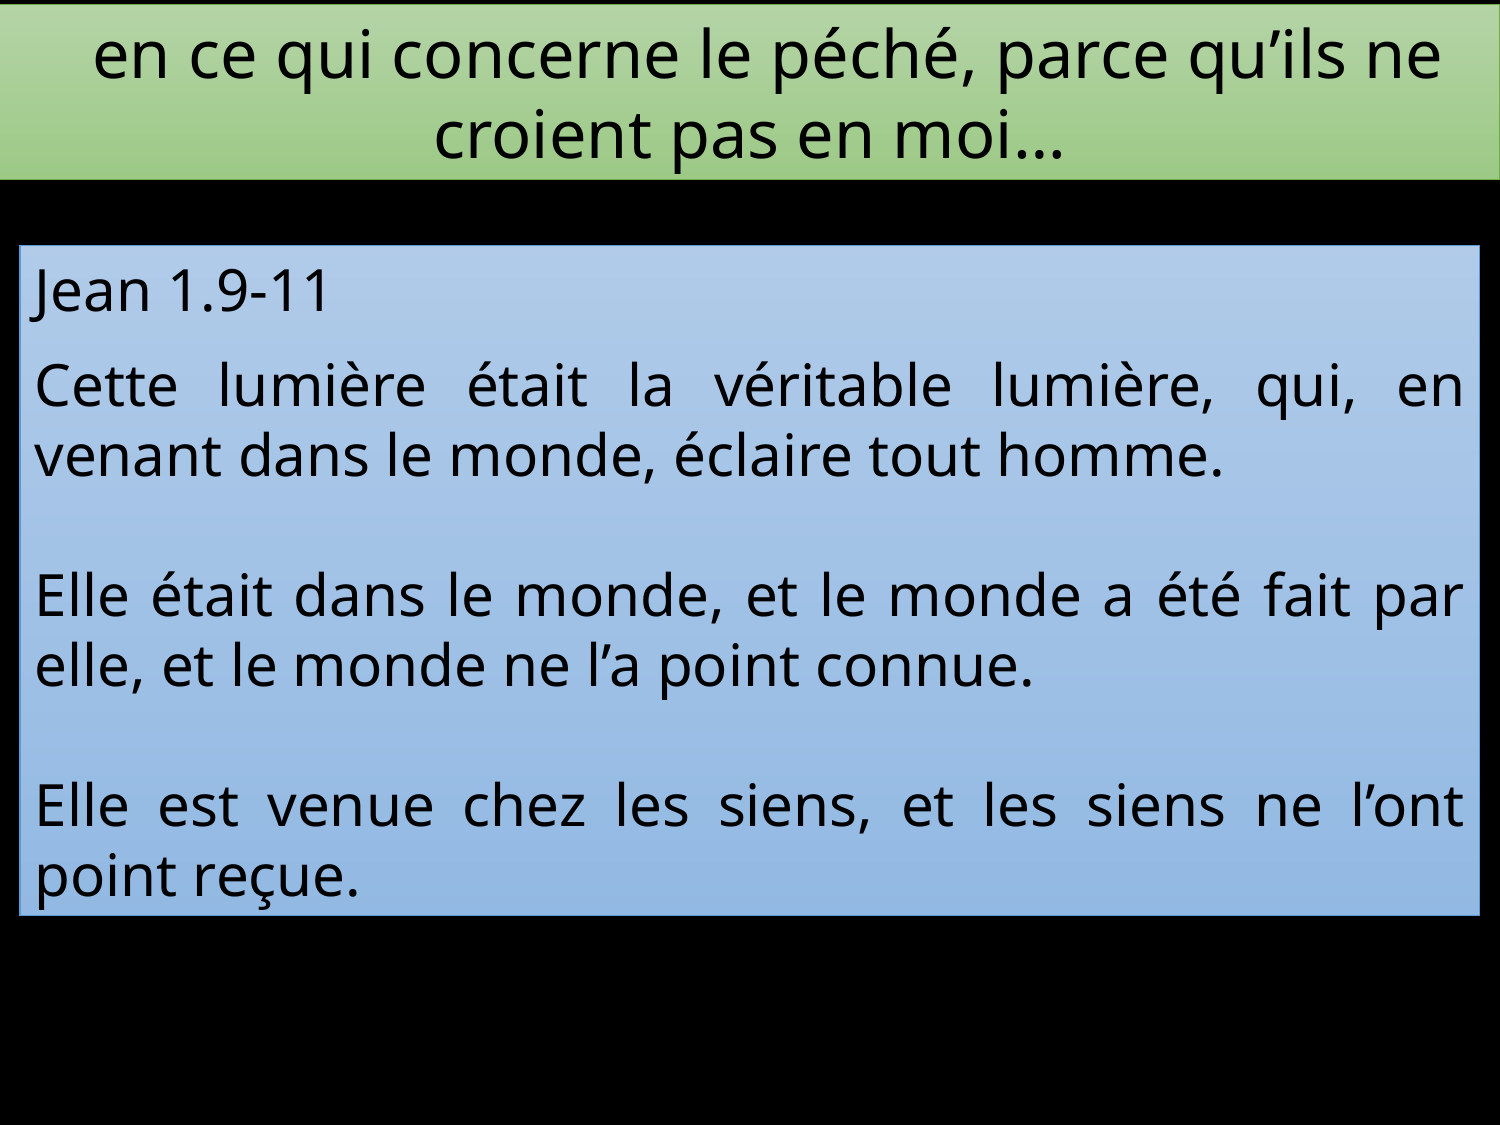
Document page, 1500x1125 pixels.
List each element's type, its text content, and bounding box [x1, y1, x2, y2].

text_box Jean 1.9-11 Cette lumière était la véritable lumière, qui, en venant dans le monde, éclaire tout homme. Elle était dans le monde, et le monde a été fait par elle, et le monde ne l’a point connue. Elle est venue chez les siens, et les siens ne l’ont point reçue. [20, 245, 1480, 916]
text_box en ce qui concerne le péché, parce qu’ils ne croient pas en moi… [0, 4, 1500, 180]
